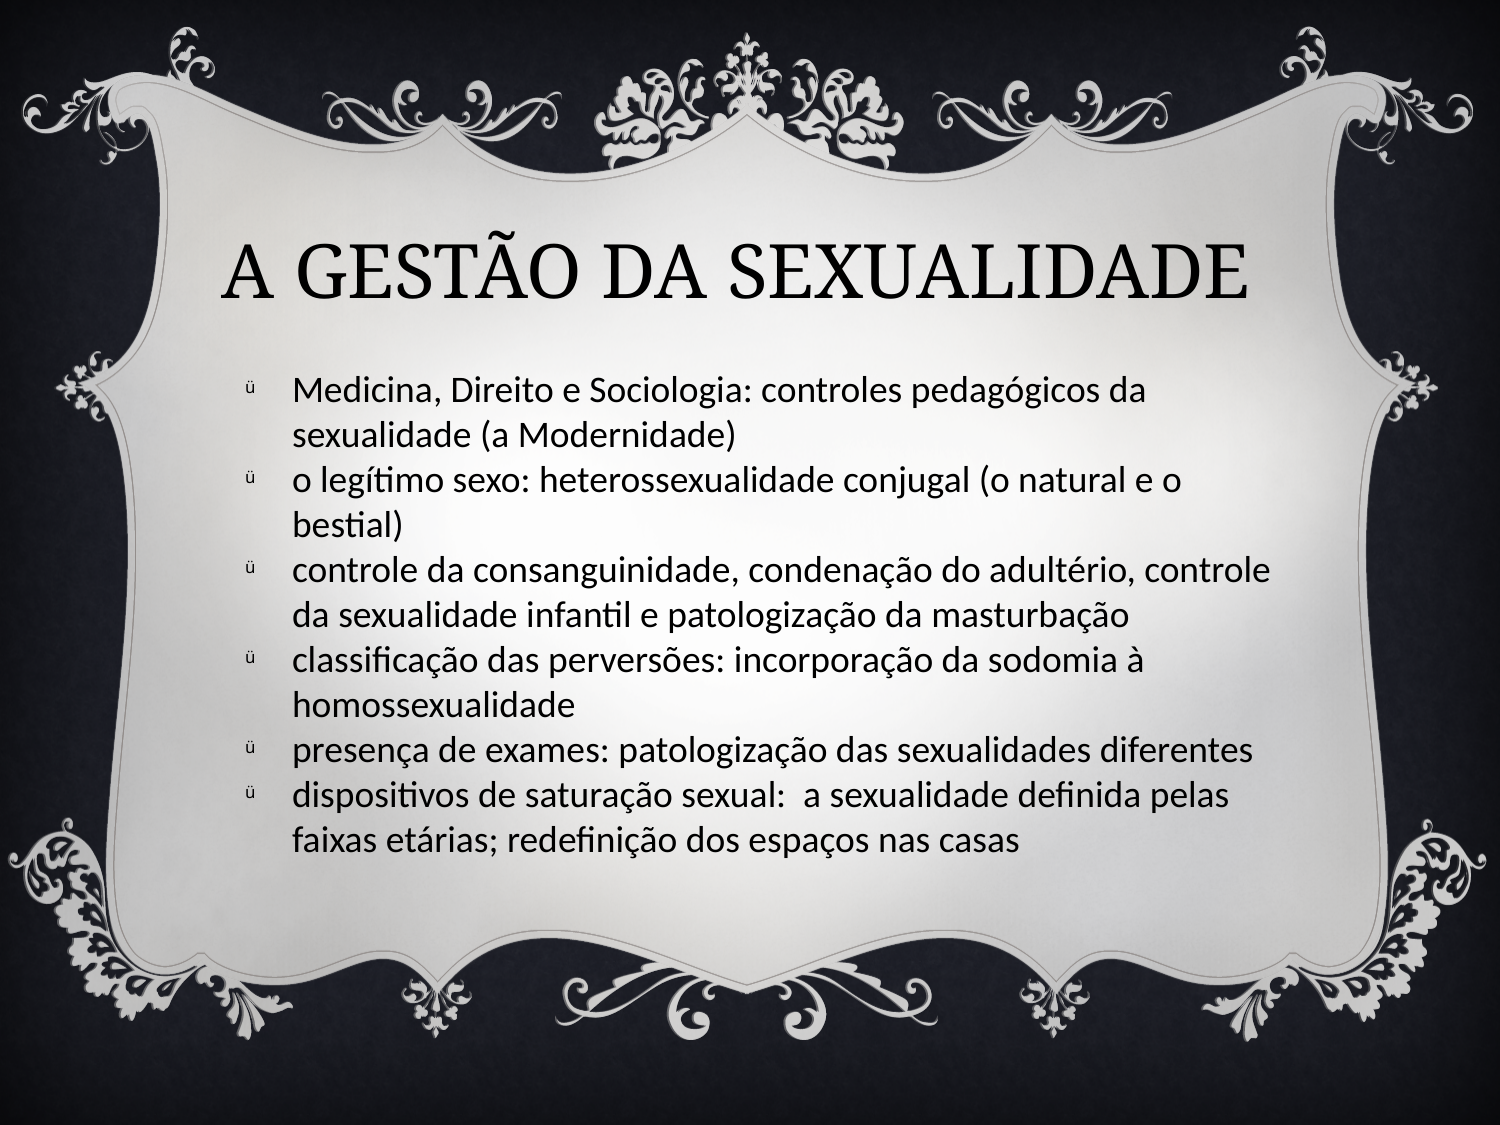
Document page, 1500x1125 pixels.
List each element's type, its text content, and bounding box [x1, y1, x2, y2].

text_box A GESTÃO DA SEXUALIDADE [206, 208, 1294, 321]
text_box Medicina, Direito e Sociologia: controles pedagógicos da sexualidade (a Modernidade) o legítimo sexo: heterossexualidade conjugal (o natural e o bestial) controle da consanguinidade, condenação do adultério, controle da sexualidade infantil e patologização da masturbação classificação das perversões: incorporação da sodomia à homossexualidade presença de exames: patologização das sexualidades diferentes dispositivos de saturação sexual: a sexualidade definida pelas faixas etárias; redefinição dos espaços nas casas [230, 349, 1317, 913]
picture [0, 0, 1500, 1125]
